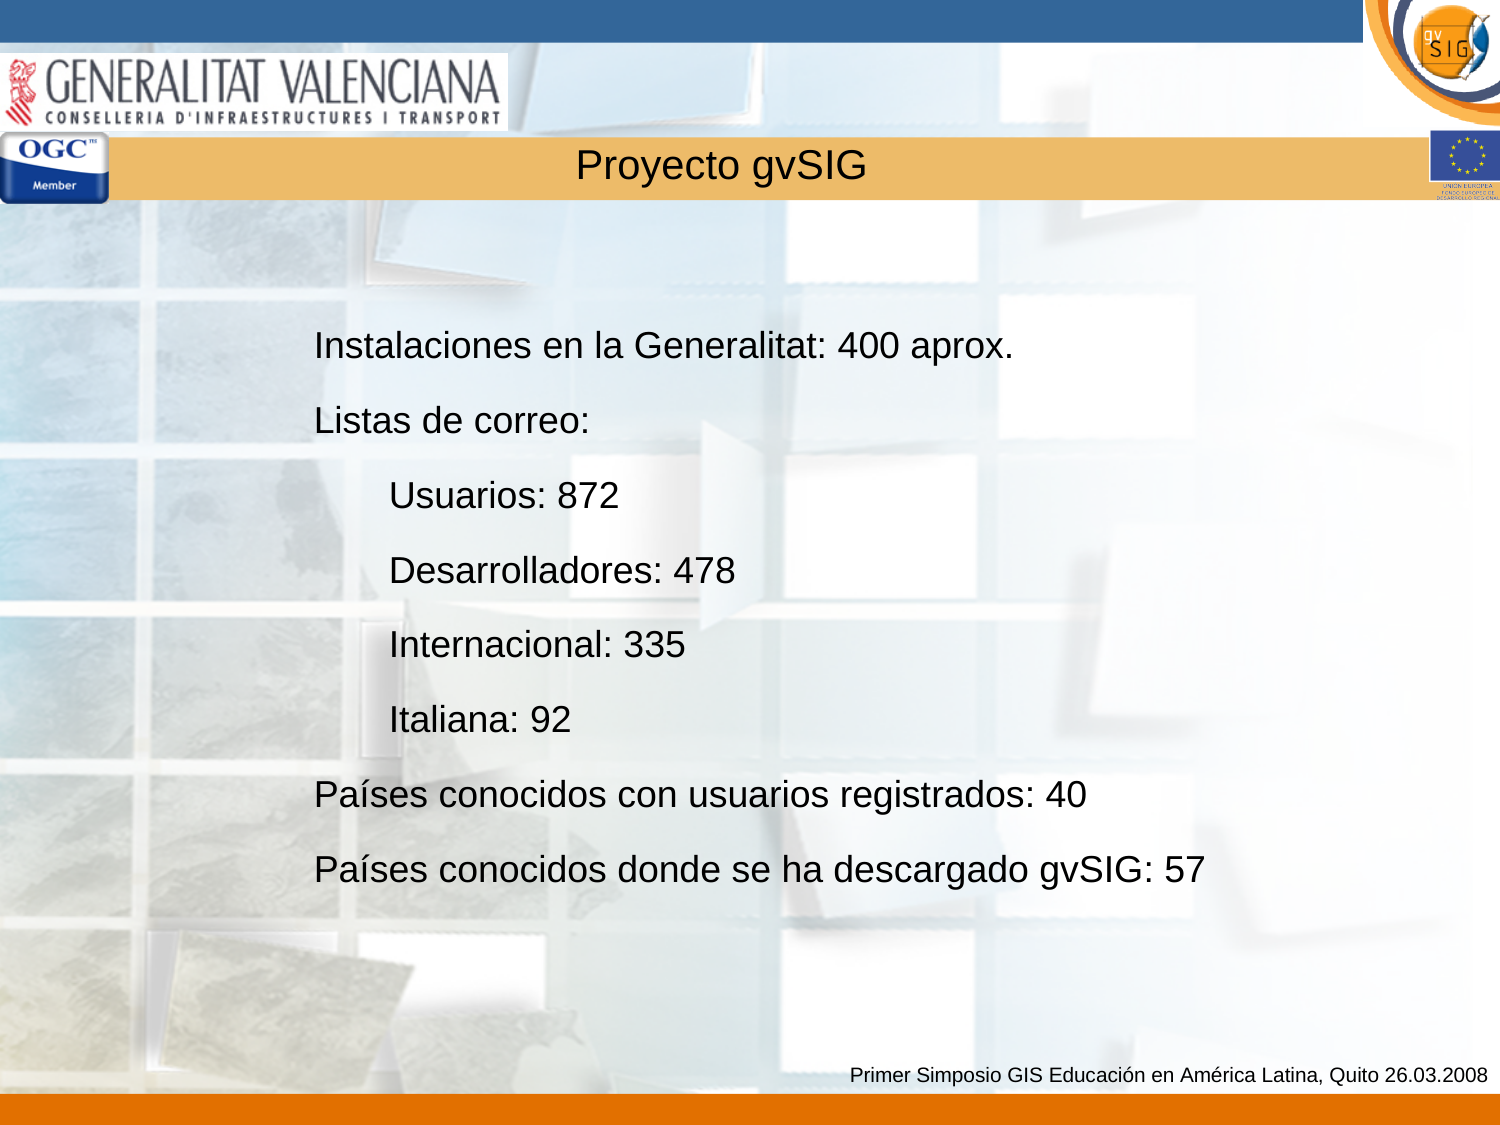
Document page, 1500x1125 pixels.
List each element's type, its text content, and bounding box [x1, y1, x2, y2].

picture [1363, 0, 1500, 127]
picture [0, 132, 109, 204]
picture [0, 53, 508, 131]
text_box Proyecto gvSIG [575, 144, 1005, 191]
picture [1429, 129, 1500, 200]
list Instalaciones en la Generalitat: 400 aprox. Listas de correo: Usuarios: 872 Desarrolladores: 478 Internacional: 335 Italiana: 92 Países conocidos con usuarios registrados: 40 Países conocidos donde se ha descargado gvSIG: 57 [238, 303, 1286, 946]
